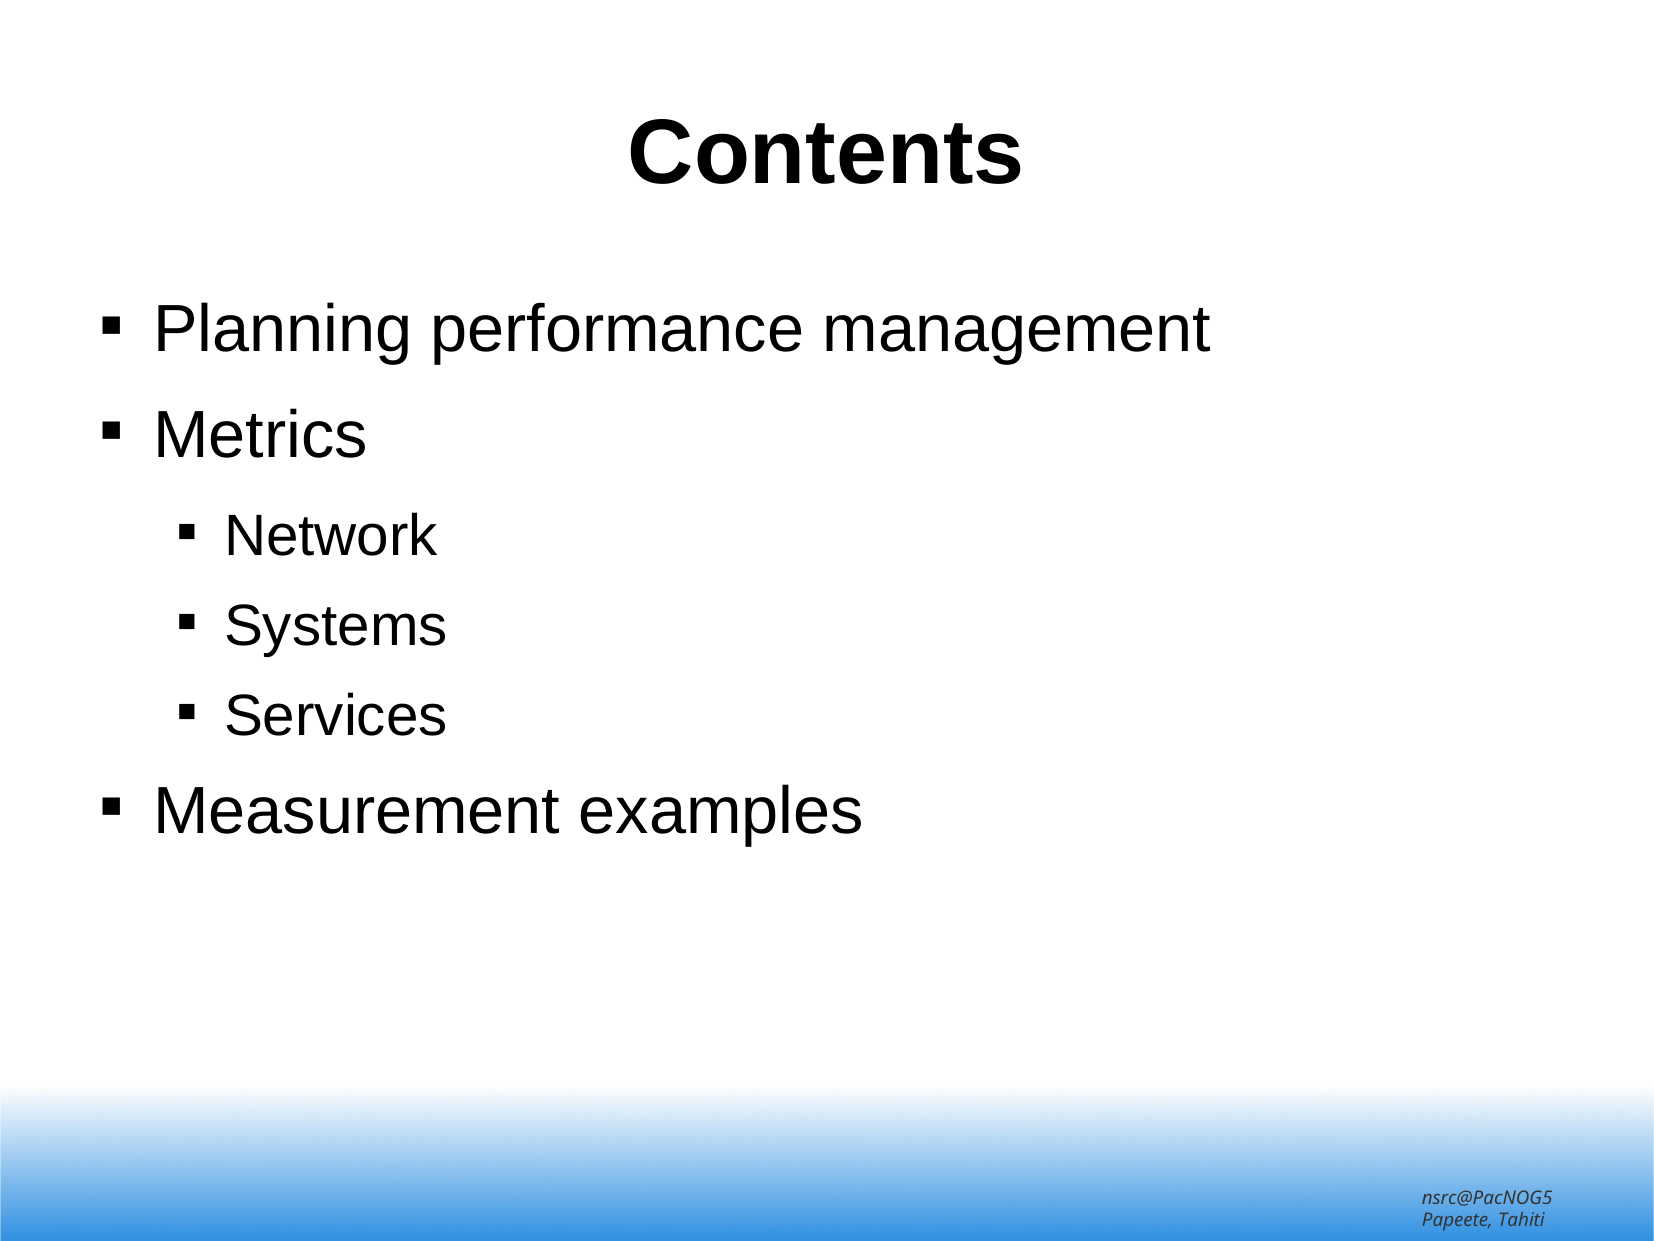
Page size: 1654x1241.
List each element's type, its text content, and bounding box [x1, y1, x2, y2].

picture [0, 1083, 1654, 1241]
title Contents [82, 49, 1571, 257]
list Planning performance management Metrics Network Systems Services Measurement examples [82, 290, 1571, 1094]
